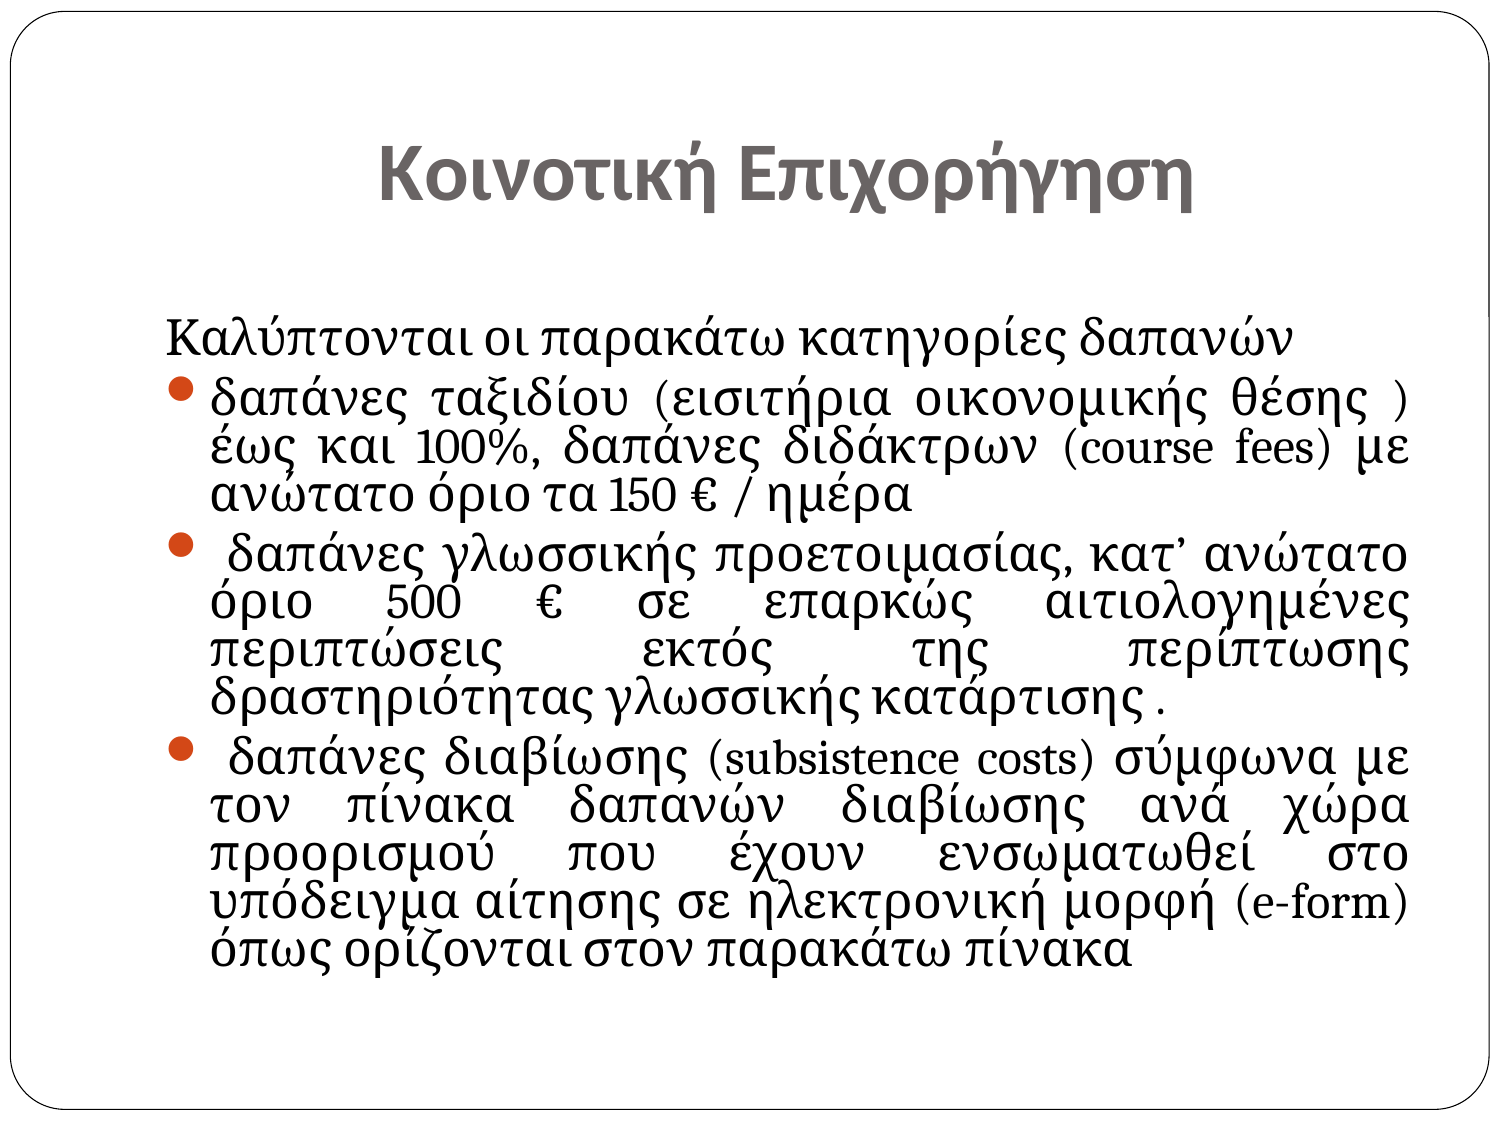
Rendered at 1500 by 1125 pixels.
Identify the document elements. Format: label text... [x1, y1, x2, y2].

title Κοινοτική Επιχορήγηση [150, 44, 1426, 233]
list Καλύπτονται οι παρακάτω κατηγορίες δαπανών δαπάνες ταξιδίου (εισιτήρια οικονομικής θέσης ) έως και 100%, δαπάνες διδάκτρων (course fees) με ανώτατο όριο τα 150 € / ημέρα δαπάνες γλωσσικής προετοιμασίας, κατ’ ανώτατο όριο 500 € σε επαρκώς αιτιολογημένες περιπτώσεις εκτός της περίπτωσης δραστηριότητας γλωσσικής κατάρτισης . δαπάνες διαβίωσης (subsistence costs) σύμφωνα με τον πίνακα δαπανών διαβίωσης ανά χώρα προορισμού που έχουν ενσωματωθεί στο υπόδειγμα αίτησης σε ηλεκτρονική μορφή (e-form) όπως ορίζονται στον παρακάτω πίνακα [150, 237, 1426, 988]
